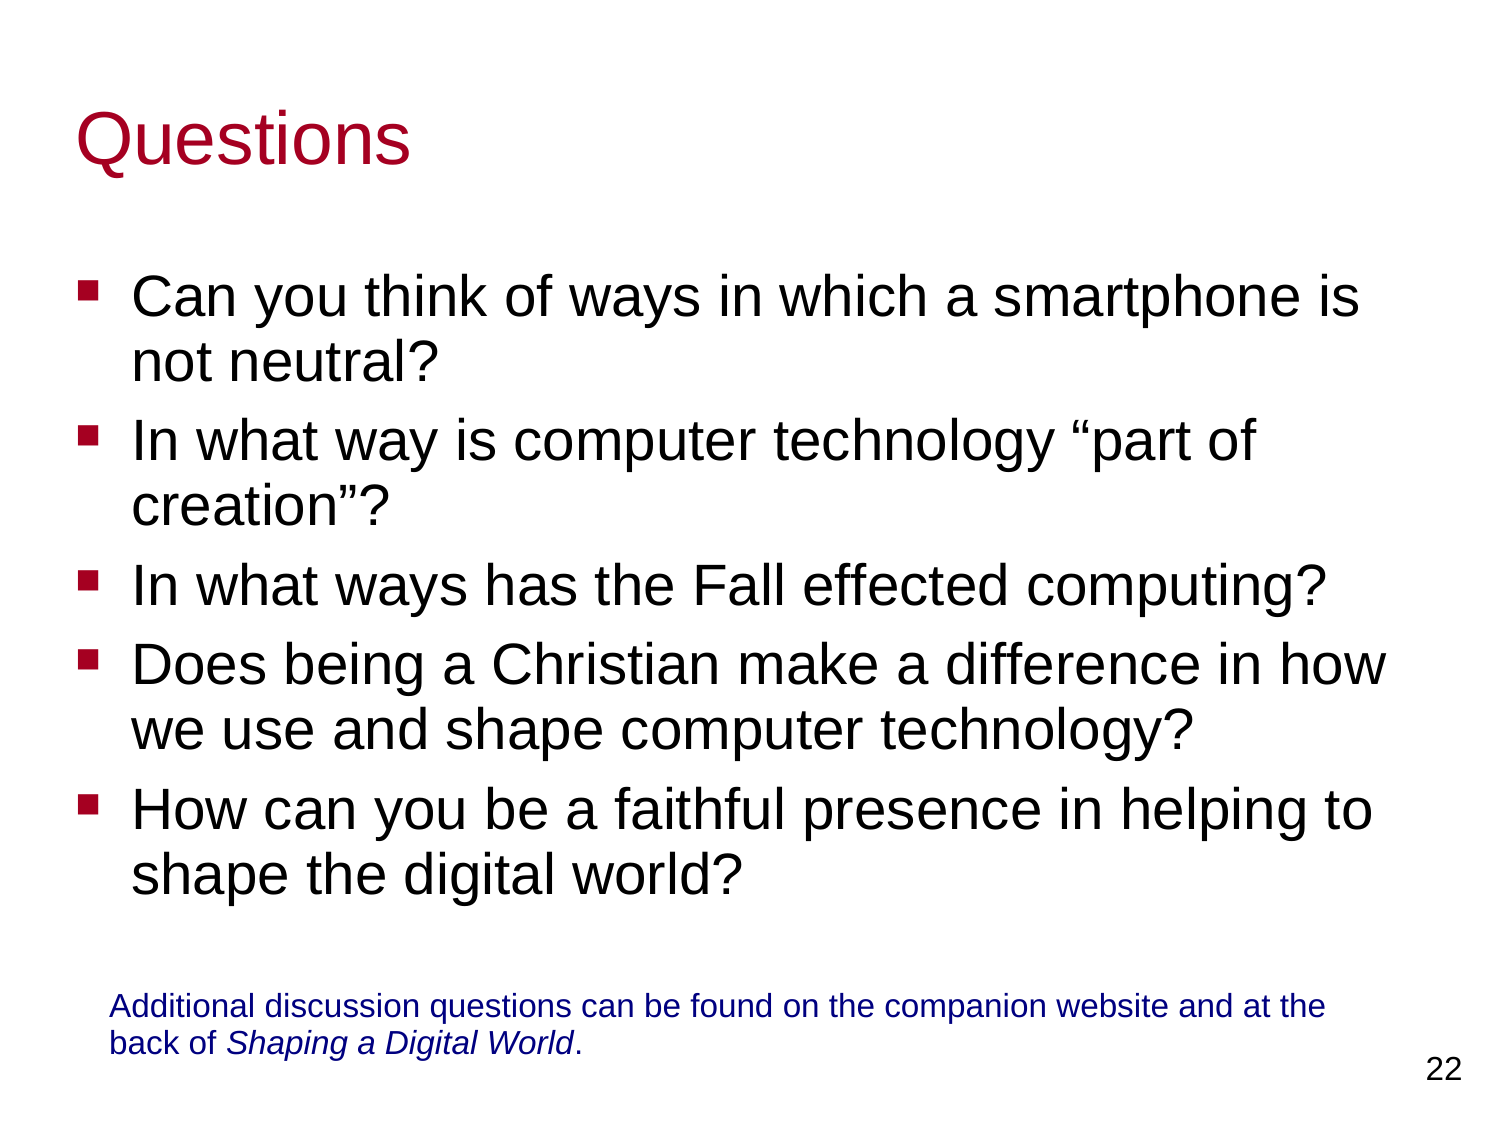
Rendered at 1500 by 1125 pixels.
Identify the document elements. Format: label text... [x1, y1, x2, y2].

text_box Additional discussion questions can be found on the companion website and at the back of Shaping a Digital World. [94, 980, 1394, 1070]
list Can you think of ways in which a smartphone is not neutral? In what way is computer technology “part of creation”? In what ways has the Fall effected computing? Does being a Christian make a difference in how we use and shape computer technology? How can you be a faithful presence in helping to shape the digital world? [75, 263, 1425, 1006]
title Questions [75, 44, 1425, 233]
